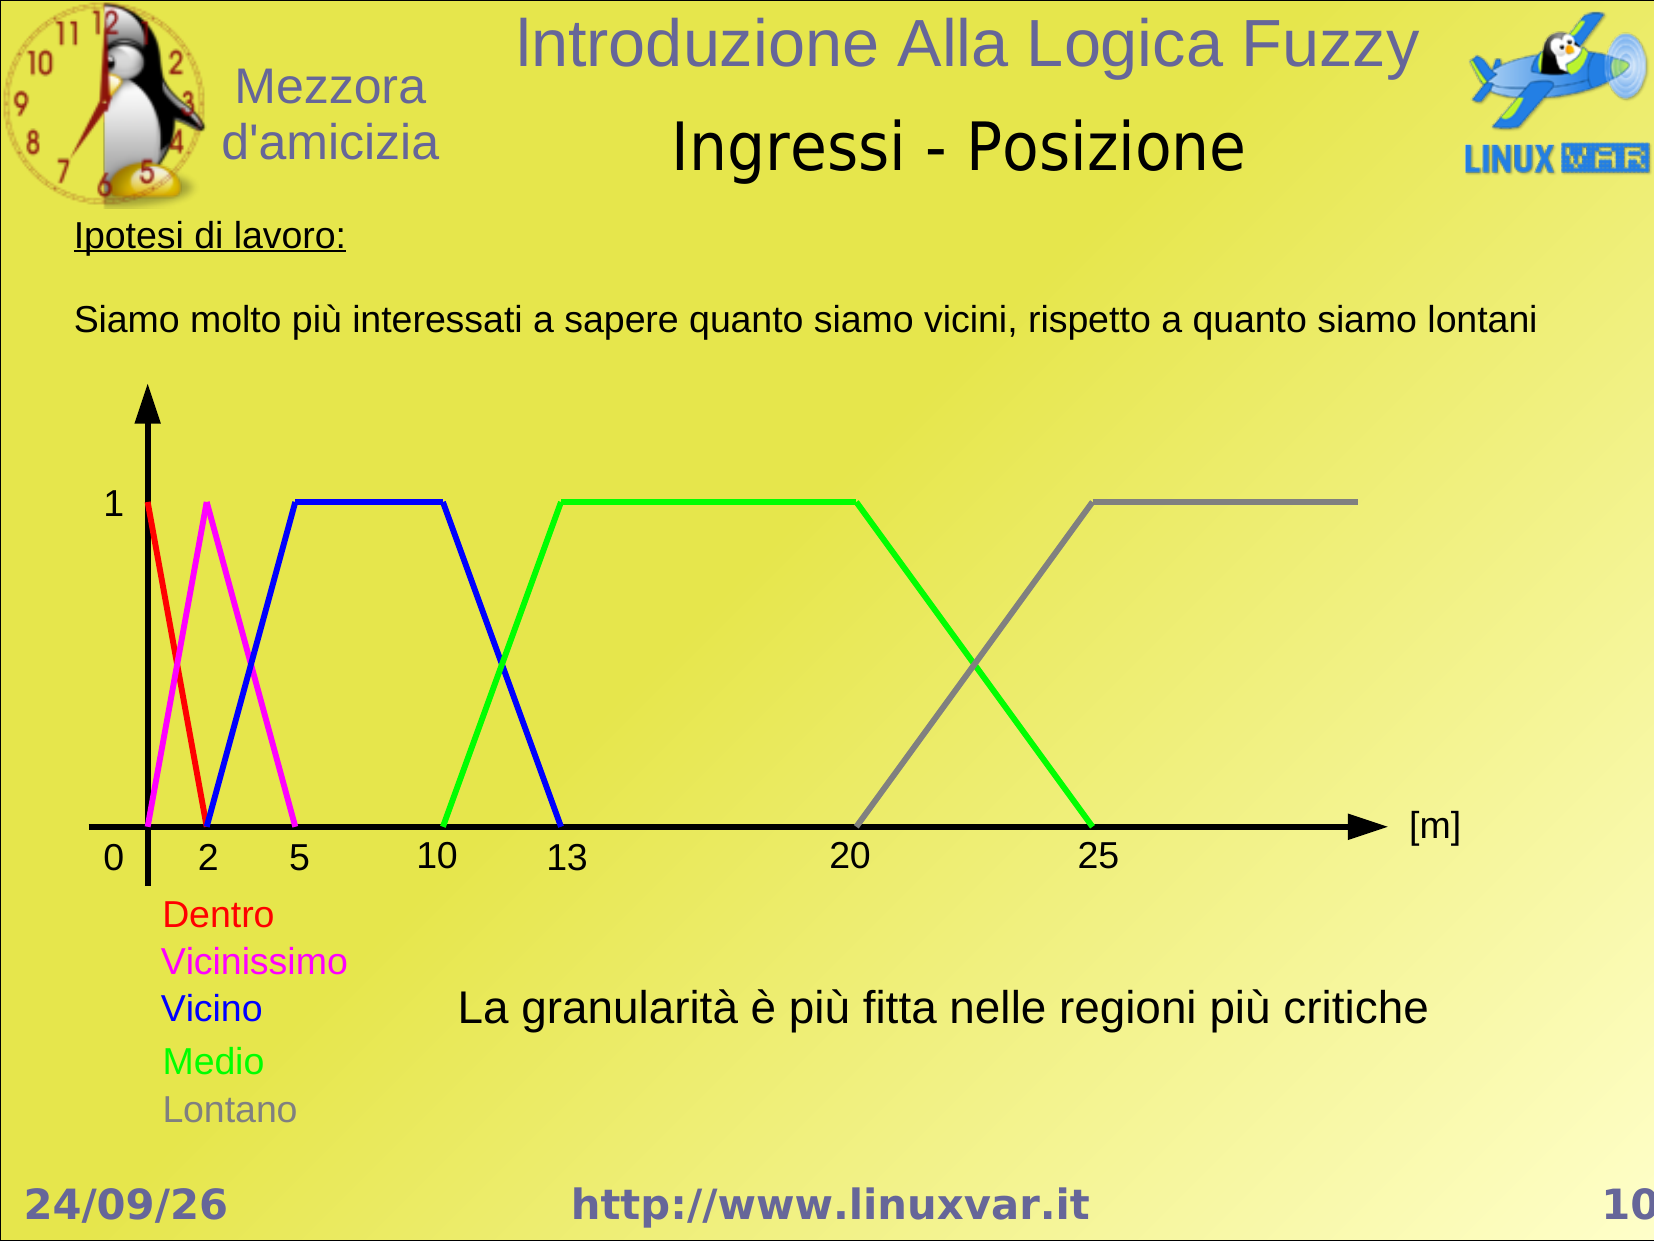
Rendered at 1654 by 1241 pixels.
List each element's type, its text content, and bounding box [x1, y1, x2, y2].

text_box Vicinissimo [146, 933, 363, 990]
text_box Lontano [147, 1080, 313, 1138]
text_box Ipotesi di lavoro: Siamo molto più interessati a sapere quanto siamo vicini, rispetto a quanto siamo lontani [59, 206, 1595, 348]
title Ingressi - Posizione [472, 88, 1447, 206]
text_box La granularità è più fitta nelle regioni più critiche [442, 974, 1445, 1041]
text_box Vicino [146, 980, 278, 1038]
text_box 1 [88, 474, 139, 532]
text_box 20 [814, 826, 886, 884]
picture [0, 0, 209, 209]
text_box 0 [88, 829, 139, 886]
text_box [m] [1394, 797, 1477, 855]
text_box 10 [401, 826, 473, 884]
text_box 13 [531, 829, 603, 886]
text_box 25 [1062, 826, 1135, 884]
text_box 5 [274, 829, 325, 886]
text_box Medio [147, 1033, 279, 1080]
text_box Dentro [147, 885, 290, 933]
picture [1464, 0, 1654, 190]
text_box 2 [183, 829, 234, 886]
